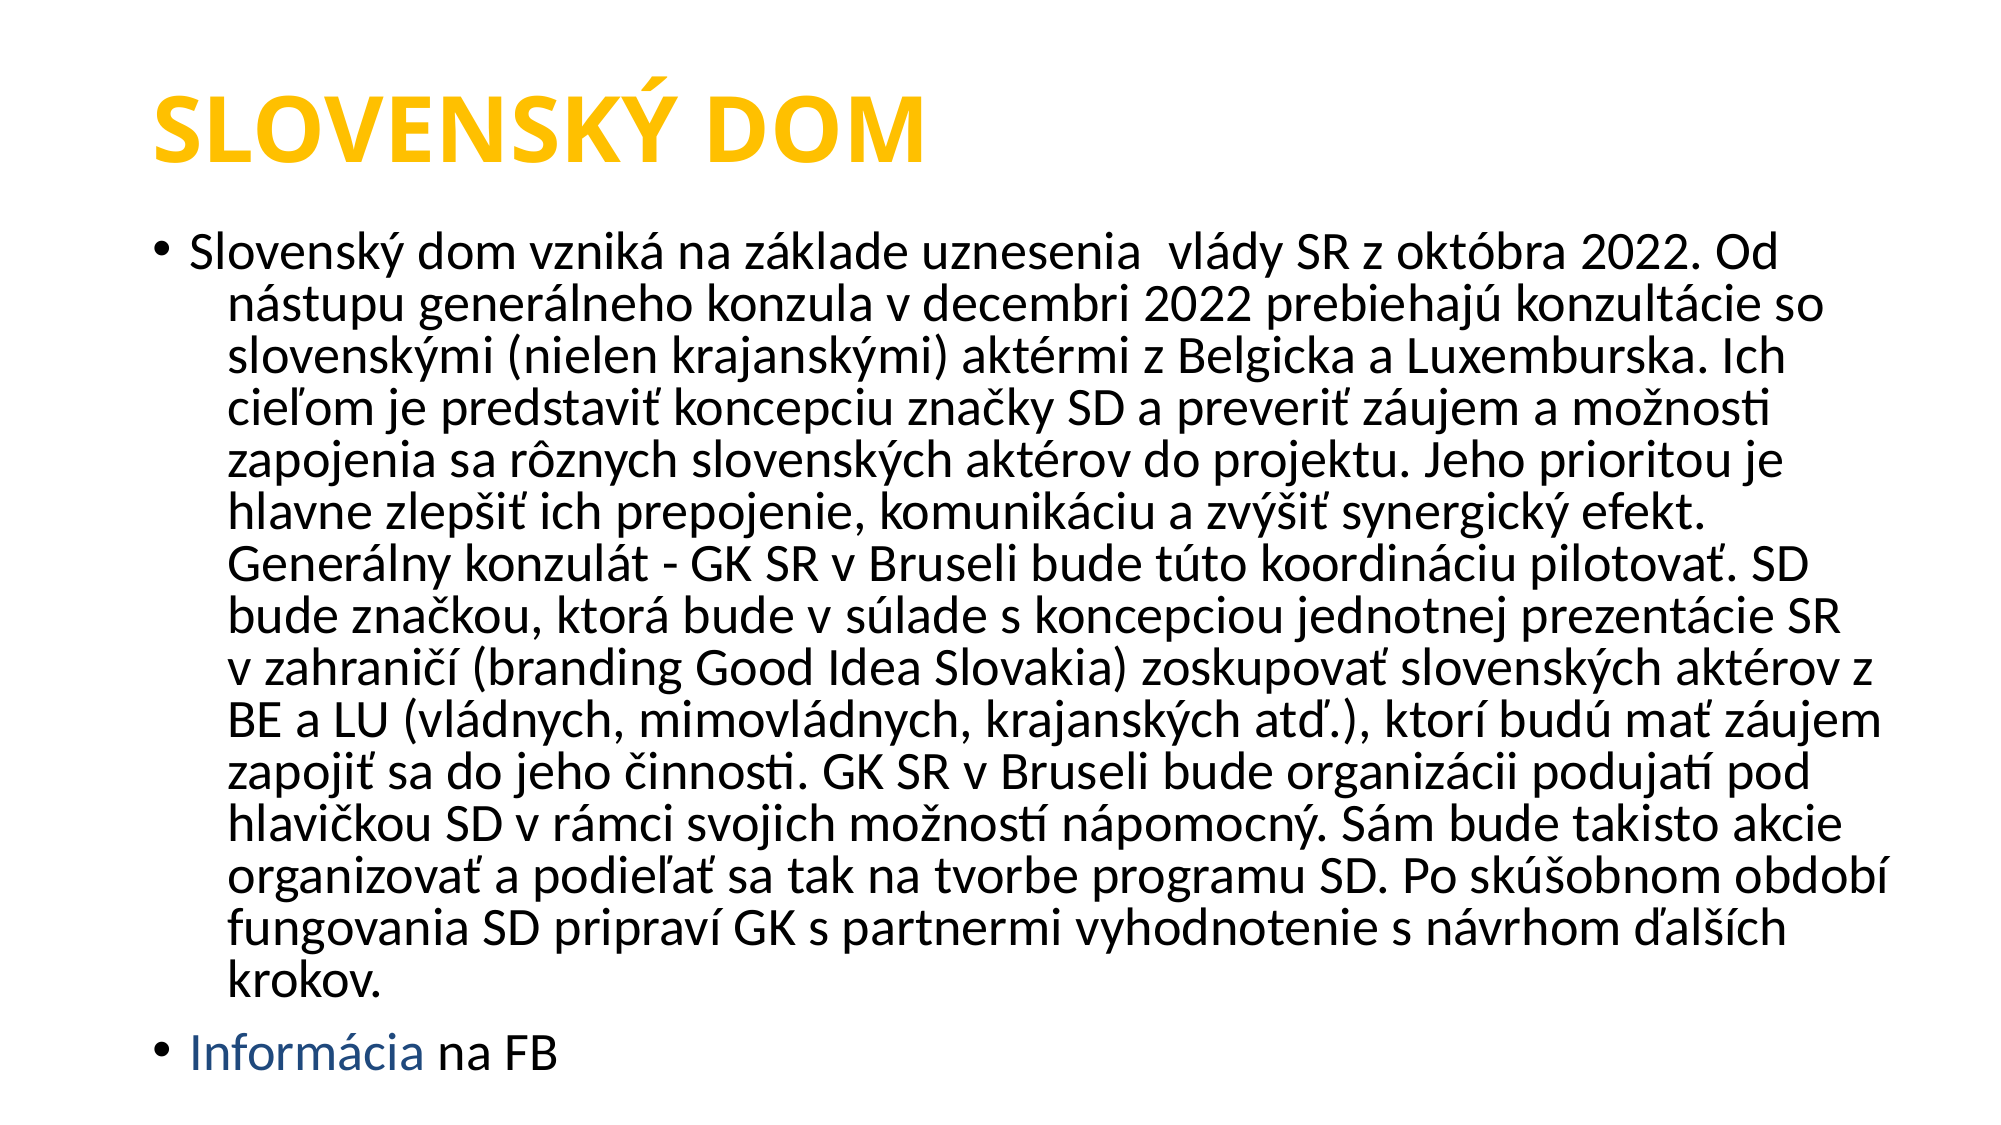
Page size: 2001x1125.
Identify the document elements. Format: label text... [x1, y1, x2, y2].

title SLOVENSKÝ DOM [137, 23, 1863, 220]
list Slovenský dom vzniká na základe uznesenia vlády SR z októbra 2022. Od nástupu generálneho konzula v decembri 2022 prebiehajú konzultácie so slovenskými (nielen krajanskými) aktérmi z Belgicka a Luxemburska. Ich cieľom je predstaviť koncepciu značky SD a preveriť záujem a možnosti zapojenia sa rôznych slovenských aktérov do projektu. Jeho prioritou je hlavne zlepšiť ich prepojenie, komunikáciu a zvýšiť synergický efekt. Generálny konzulát - GK SR v Bruseli bude túto koordináciu pilotovať. SD bude značkou, ktorá bude v súlade s koncepciou jednotnej prezentácie SR v zahraničí (branding Good Idea Slovakia) zoskupovať slovenských aktérov z BE a LU (vládnych, mimovládnych, krajanských atď.), ktorí budú mať záujem zapojiť sa do jeho činnosti. GK SR v Bruseli bude organizácii podujatí pod hlavičkou SD v rámci svojich možností nápomocný. Sám bude takisto akcie organizovať a podieľať sa tak na tvorbe programu SD. Po skúšobnom období fungovania SD pripraví GK s partnermi vyhodnotenie s návrhom ďalších krokov. Informácia na FB [137, 220, 1944, 1102]
